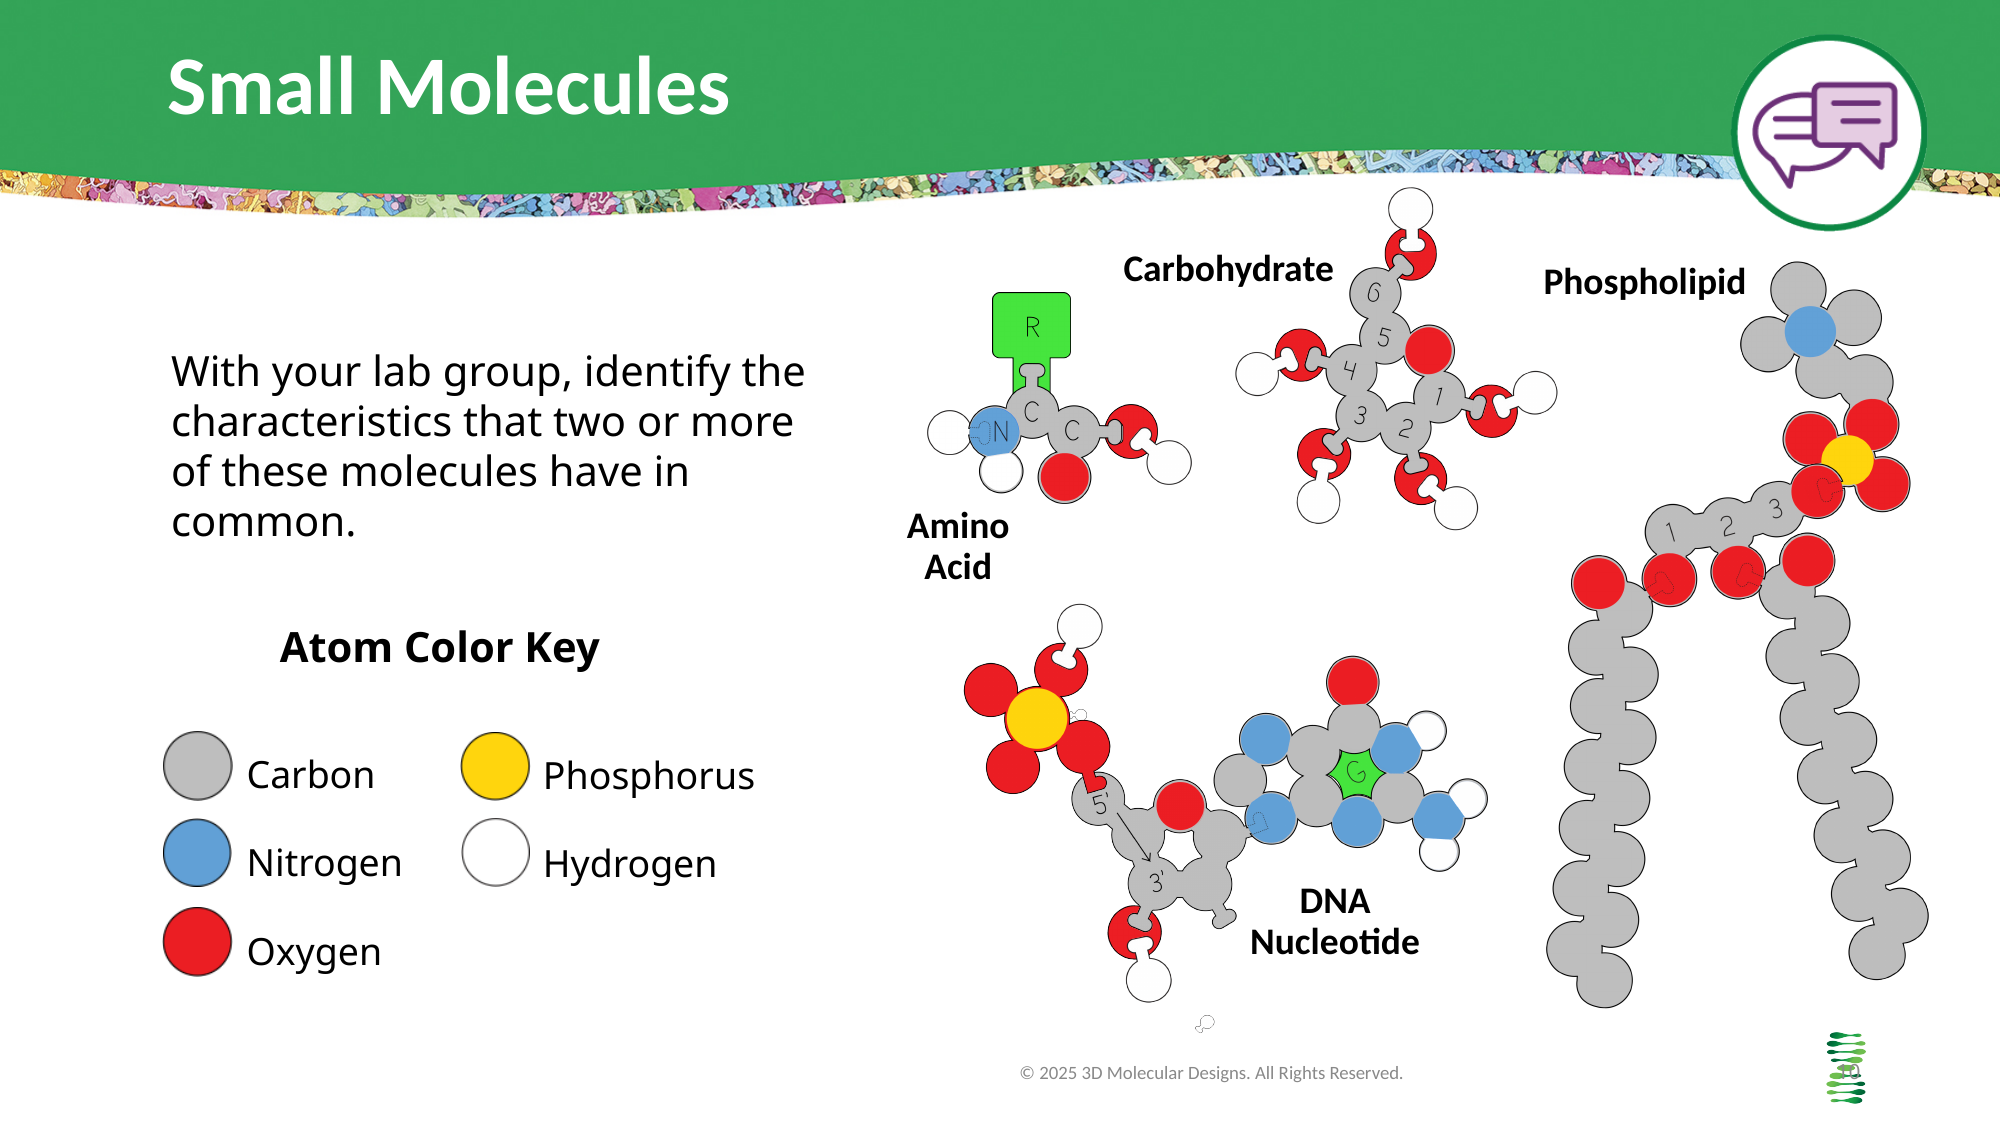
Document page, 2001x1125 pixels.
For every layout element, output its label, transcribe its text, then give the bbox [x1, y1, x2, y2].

picture [163, 732, 231, 801]
text_box Carbohydrate [1088, 239, 1341, 298]
text_box Carbon Nitrogen Oxygen [231, 720, 439, 890]
picture [162, 907, 233, 977]
picture [957, 596, 1519, 1008]
picture [927, 292, 1201, 504]
text_box DNA Nucleotide [1185, 871, 1486, 971]
picture [1542, 239, 1945, 1011]
text_box Amino Acid [855, 496, 1062, 596]
slide_number 10 [1821, 1042, 1929, 1103]
picture [1228, 186, 1564, 539]
text_box Phosphorus Hydrogen [527, 721, 805, 891]
picture [1192, 1012, 1217, 1036]
picture [163, 818, 231, 887]
text_box Small Molecules [152, 0, 1733, 164]
text_box Phospholipid [1492, 253, 1799, 311]
picture [460, 732, 527, 801]
picture [461, 818, 527, 887]
text_box Atom Color Key [165, 613, 715, 715]
text_box With your lab group, identify the characteristics that two or more of these molecules have in common. [156, 337, 830, 507]
